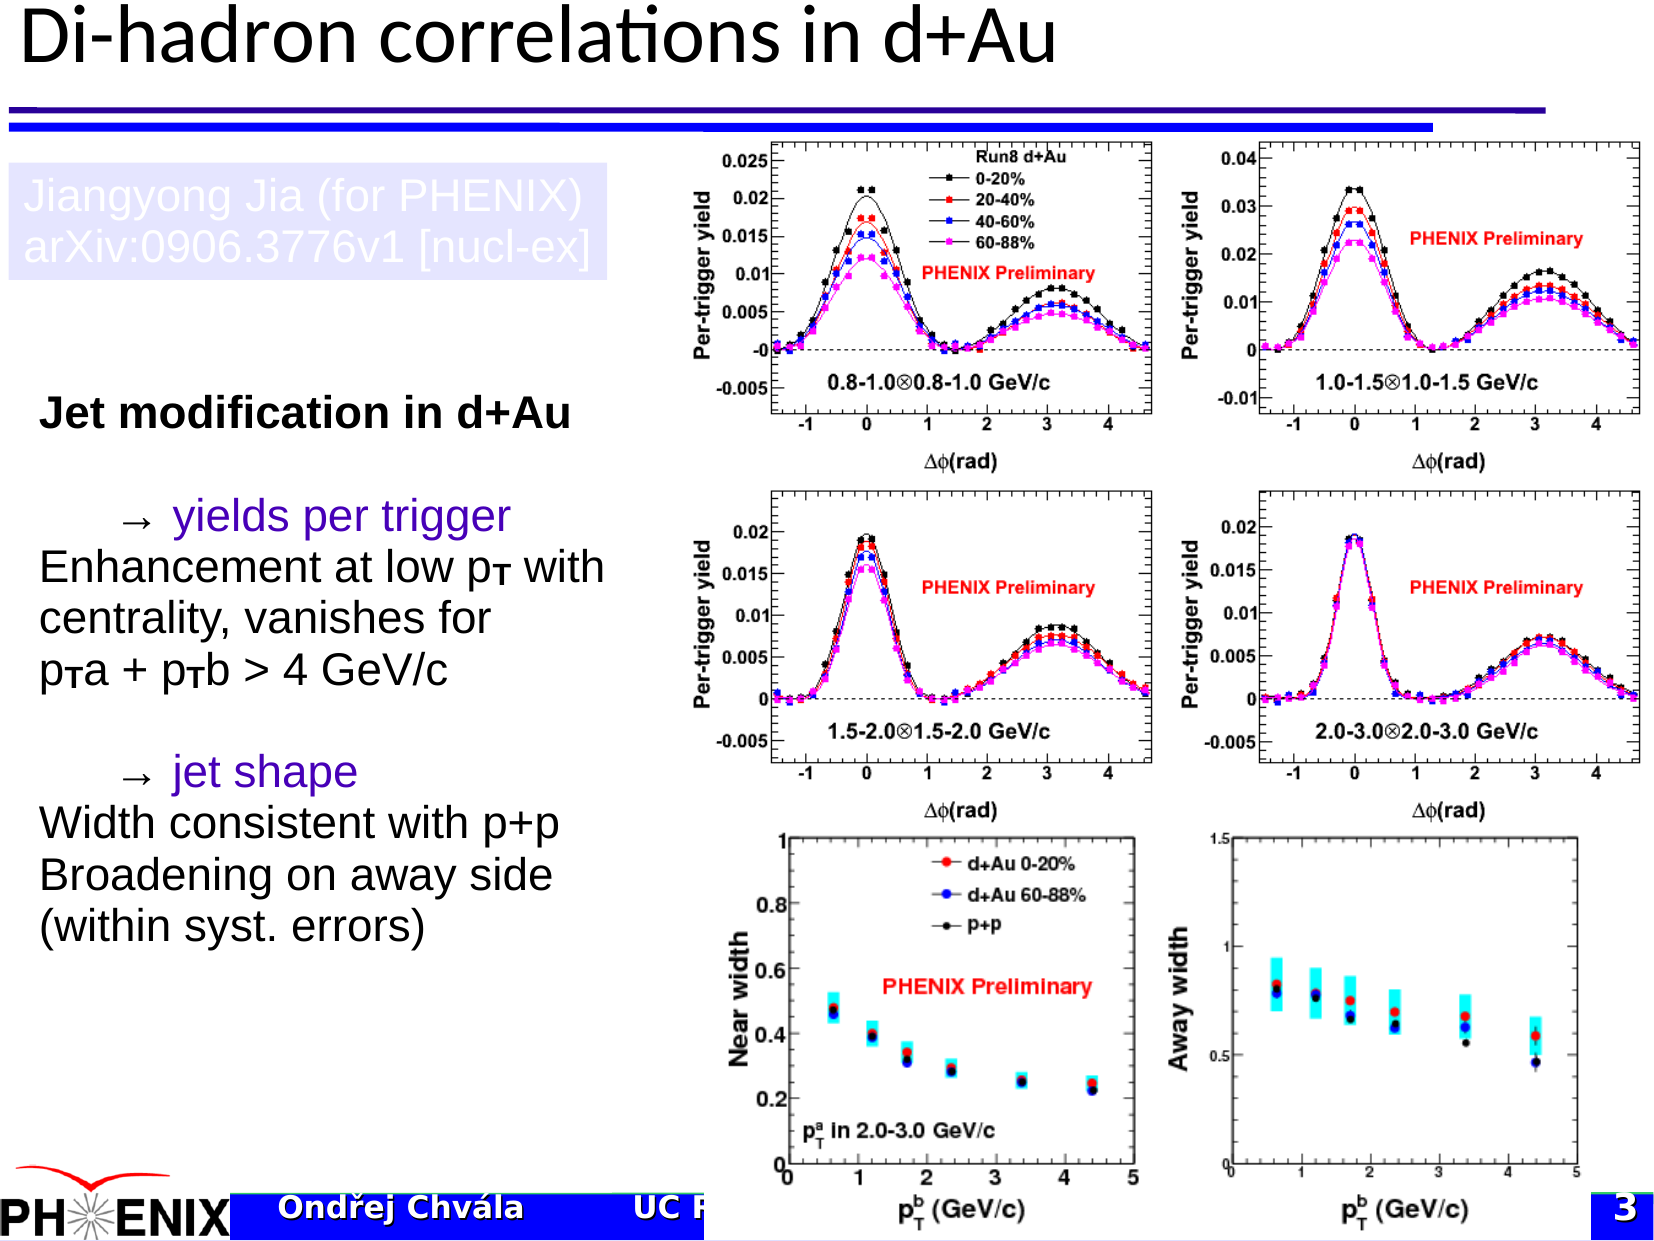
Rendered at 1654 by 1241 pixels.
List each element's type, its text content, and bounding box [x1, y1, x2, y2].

picture [0, 0, 1654, 1240]
title Di-hadron correlations in d+Au [19, 0, 1635, 97]
text_box Jiangyong Jia (for PHENIX) arXiv:0906.3776v1 [nucl-ex] [8, 162, 608, 280]
text_box Jet modification in d+Au → yields per trigger Enhancement at low pT with centrality, vanishes for pTa + pTb > 4 GeV/c → jet shape Width consistent with p+p Broadening on away side (within syst. errors) [24, 380, 648, 1086]
